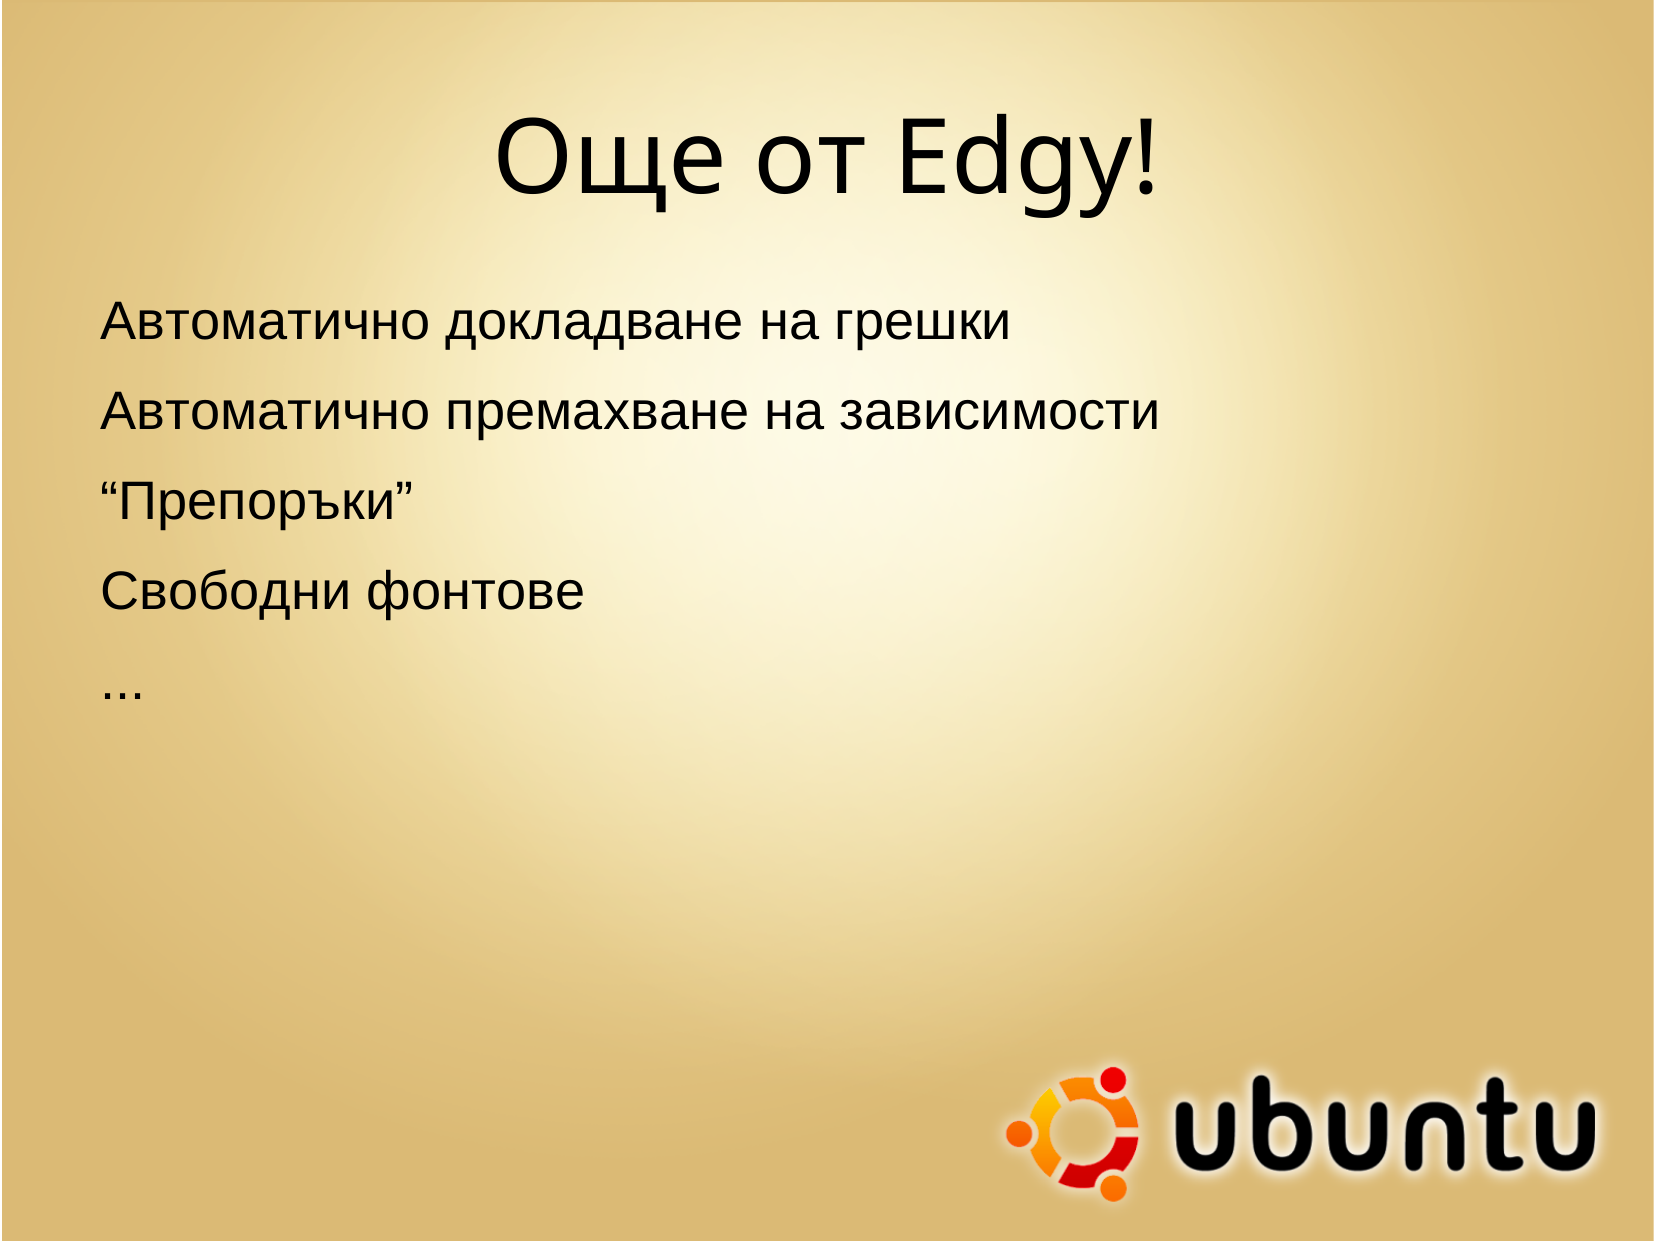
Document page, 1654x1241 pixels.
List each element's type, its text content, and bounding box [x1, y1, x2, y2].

list Автоматично докладване на грешки Автоматично премахване на зависимости “Препоръки” Свободни фонтове ... [82, 290, 1571, 1109]
title Още от Edgy! [82, 49, 1571, 257]
picture [2, 0, 1654, 1241]
